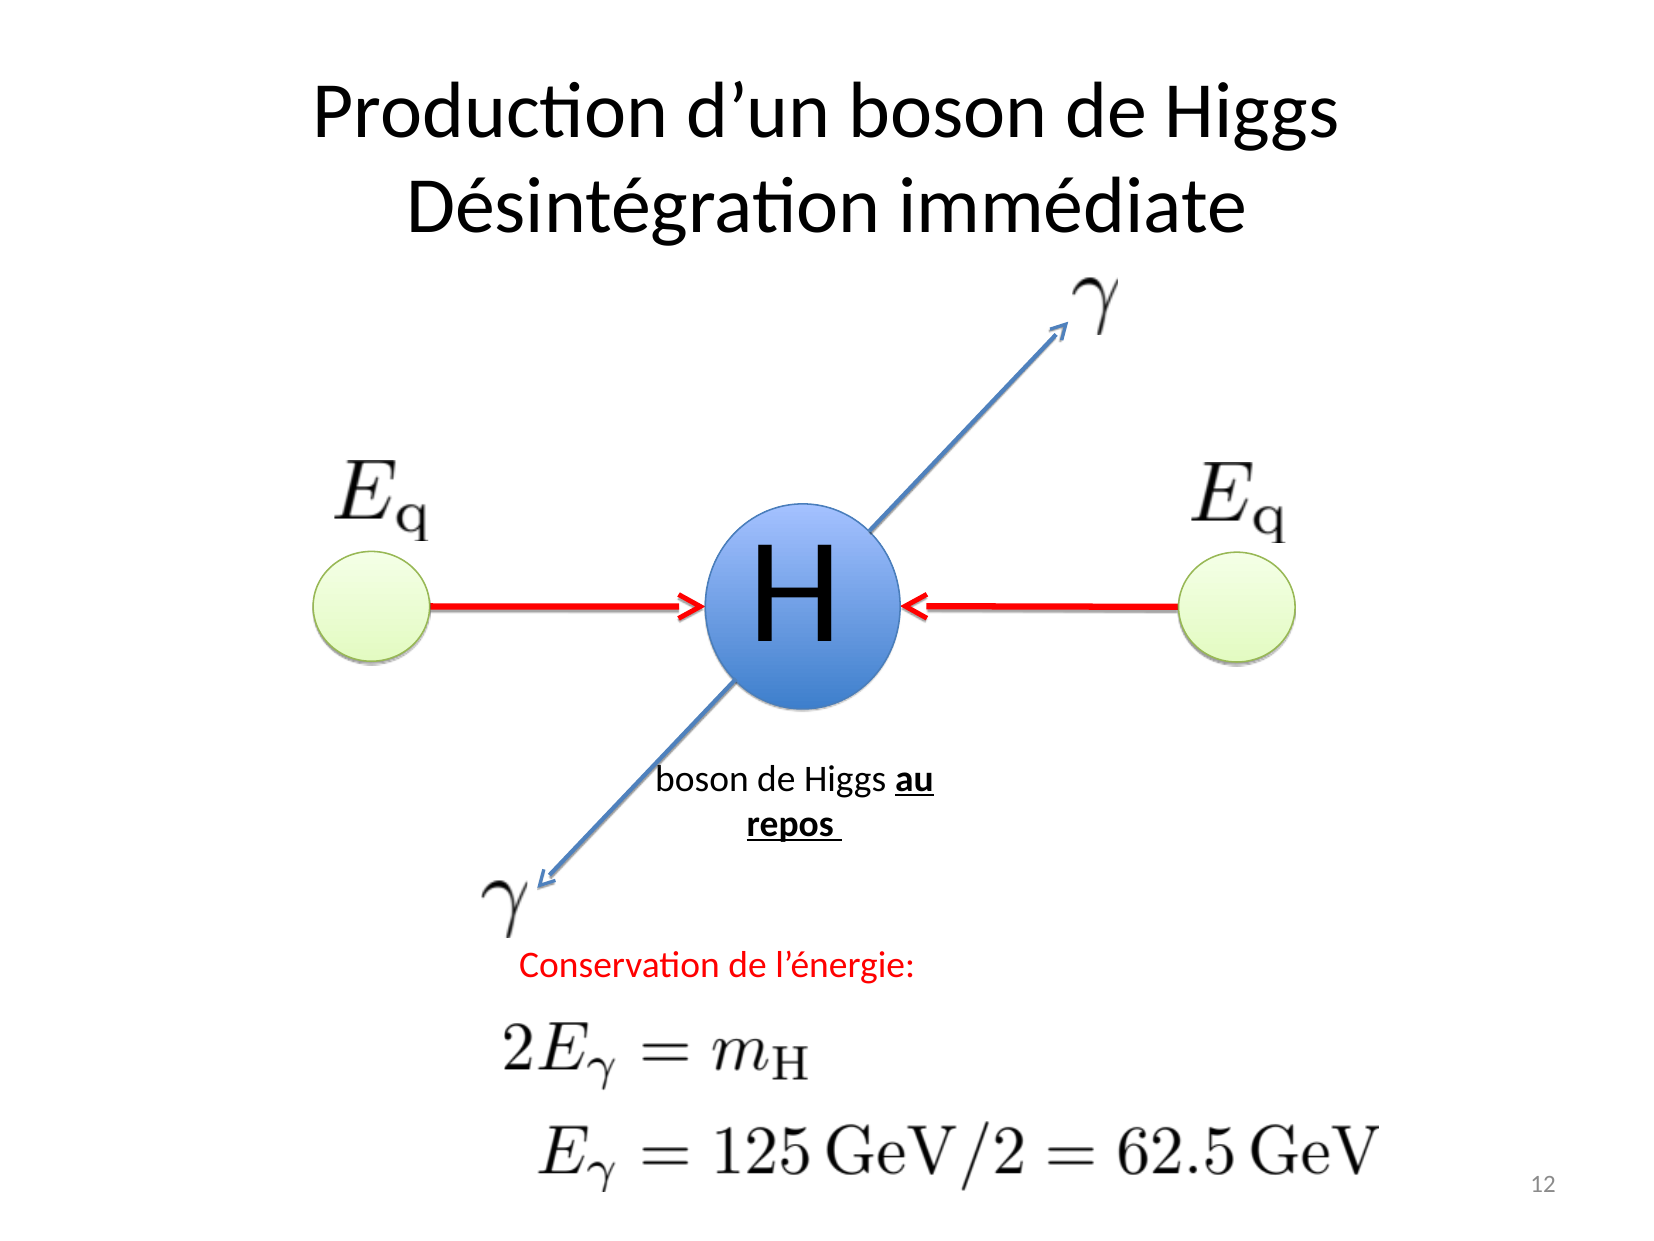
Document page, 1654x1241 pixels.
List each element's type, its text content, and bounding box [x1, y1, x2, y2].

text_box boson de Higgs au repos [627, 746, 962, 852]
text_box boson de Higgs au repos [627, 746, 668, 789]
picture [504, 1022, 1379, 1192]
text_box Conservation de l’énergie: [504, 933, 1075, 1022]
text_box [313, 551, 430, 662]
picture [1072, 276, 1118, 335]
text_box H [734, 483, 876, 679]
slide_number <numéro> [1185, 1149, 1571, 1216]
text_box [737, 679, 872, 709]
text_box [876, 538, 901, 674]
picture [1191, 462, 1286, 543]
text_box [1178, 552, 1296, 663]
picture [481, 879, 528, 938]
text_box [705, 533, 734, 678]
picture [334, 460, 429, 541]
title Production d’un boson de Higgs Désintégration immédiate [82, 49, 1571, 257]
